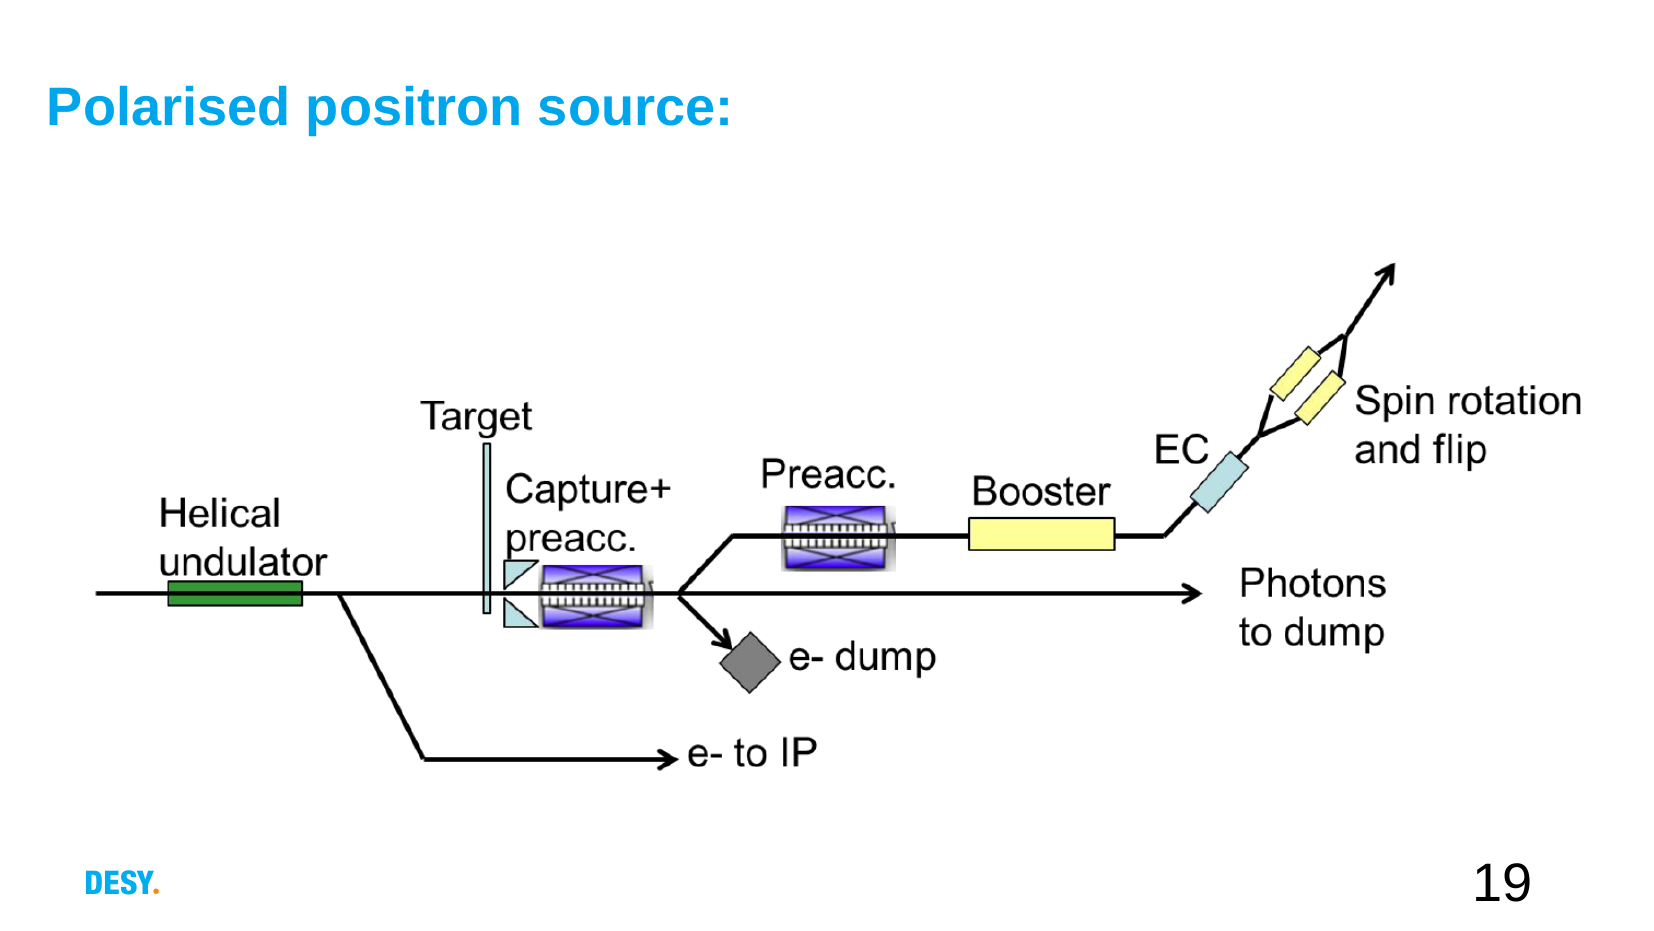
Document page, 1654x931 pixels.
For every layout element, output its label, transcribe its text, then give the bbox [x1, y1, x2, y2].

picture [811, 229, 1606, 811]
text_box Polarised positron source: [32, 69, 811, 811]
